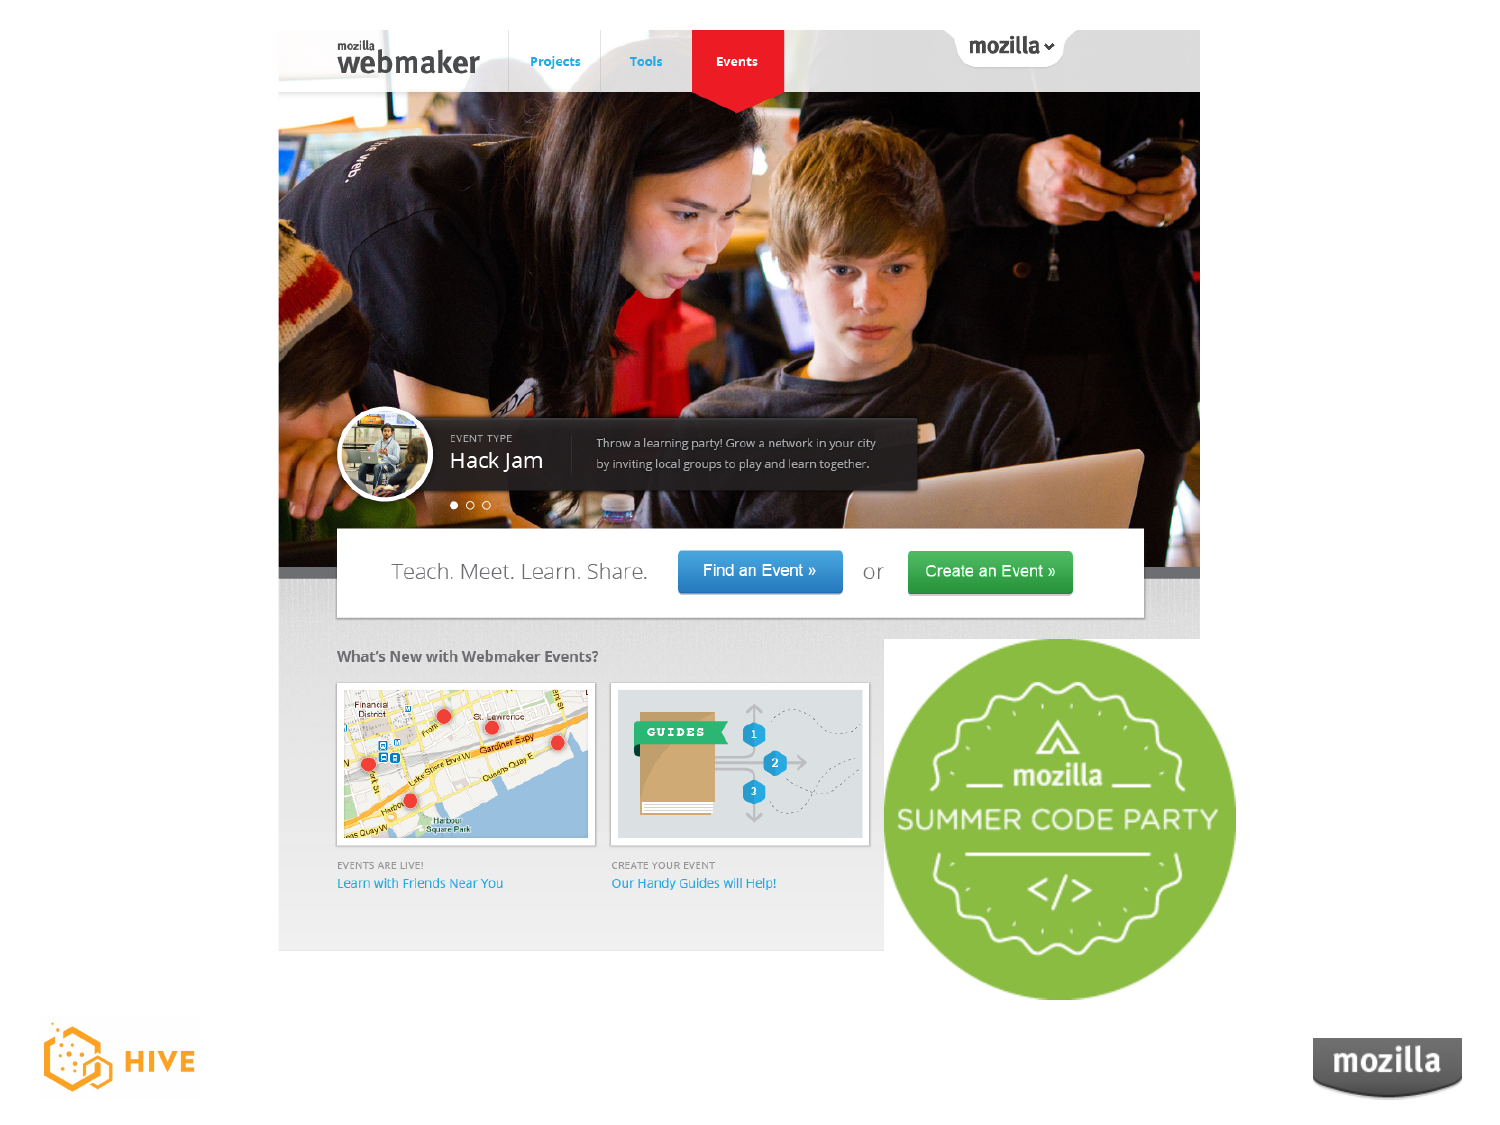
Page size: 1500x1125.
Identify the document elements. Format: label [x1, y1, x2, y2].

picture [37, 1018, 201, 1100]
picture [1313, 1038, 1462, 1100]
picture [278, 29, 1236, 1000]
